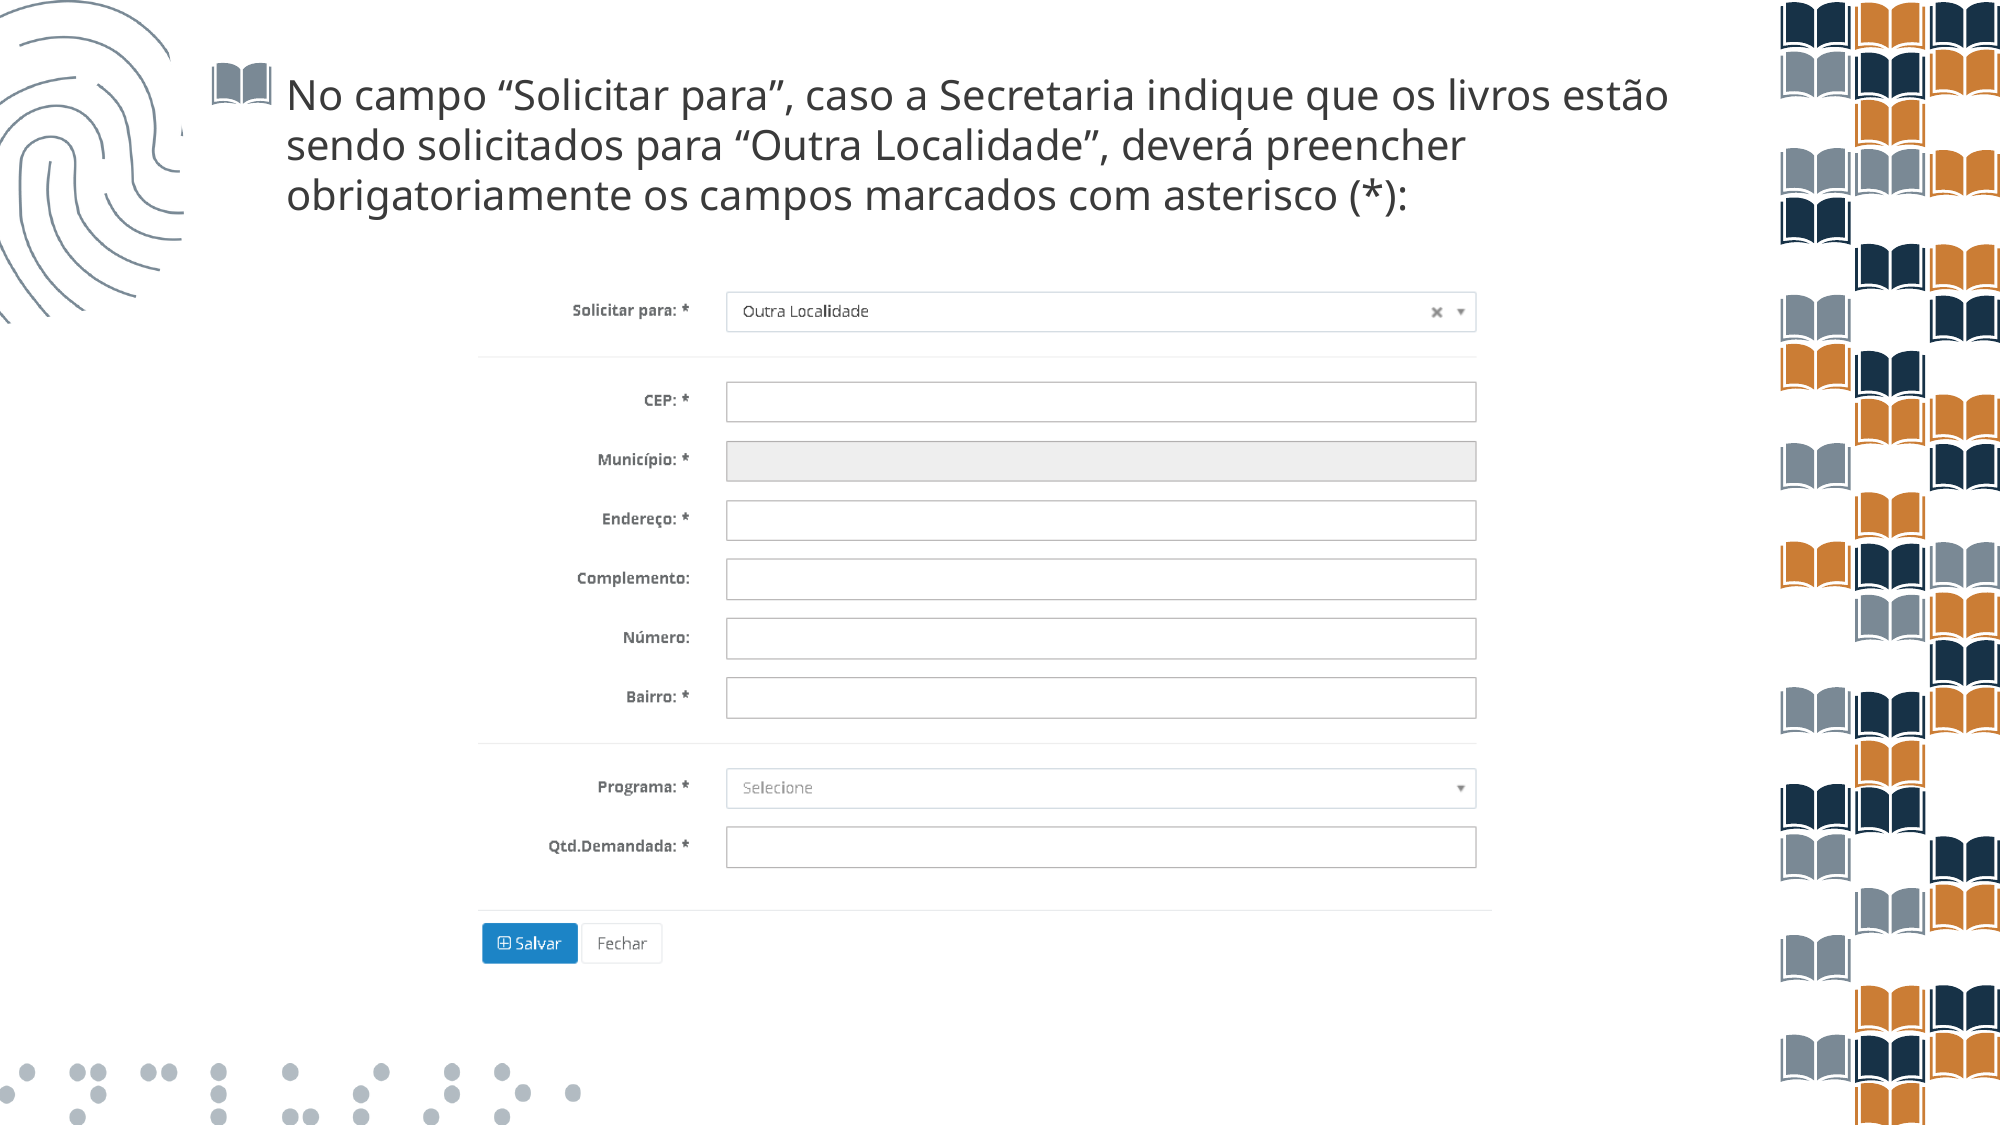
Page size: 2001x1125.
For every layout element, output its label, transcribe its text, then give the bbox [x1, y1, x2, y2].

text_box [1855, 885, 1926, 936]
picture [478, 284, 1492, 967]
text_box [1855, 592, 1926, 643]
text_box [1780, 781, 1851, 882]
text_box [1929, 539, 2000, 735]
text_box [1780, 1032, 1851, 1082]
text_box [1780, 684, 1851, 735]
text_box [1929, 983, 2000, 1081]
text_box [1929, 392, 2000, 492]
text_box [1855, 241, 1926, 292]
text_box [1855, 348, 1926, 447]
text_box No campo “Solicitar para”, caso a Secretaria indique que os livros estão sendo solicitados para “Outra Localidade”, deverá preencher obrigatoriamente os campos marcados com asterisco (*): [271, 60, 1732, 228]
text_box [1855, 0, 1926, 197]
text_box [1855, 983, 1926, 1125]
text_box [1780, 539, 1851, 589]
text_box [1780, 145, 1851, 245]
text_box [1929, 834, 2000, 932]
text_box [1929, 147, 2000, 198]
text_box [0, 1063, 581, 1125]
text_box [1780, 0, 1851, 99]
text_box [1780, 932, 1851, 983]
text_box [1929, 293, 2000, 343]
text_box [1855, 541, 1926, 591]
text_box [1780, 440, 1851, 491]
text_box [1780, 292, 1851, 392]
text_box [1929, 0, 2000, 97]
text_box [1855, 689, 1926, 835]
text_box [211, 60, 271, 106]
text_box [1855, 490, 1926, 540]
text_box [0, 0, 210, 326]
text_box [1929, 242, 2000, 292]
